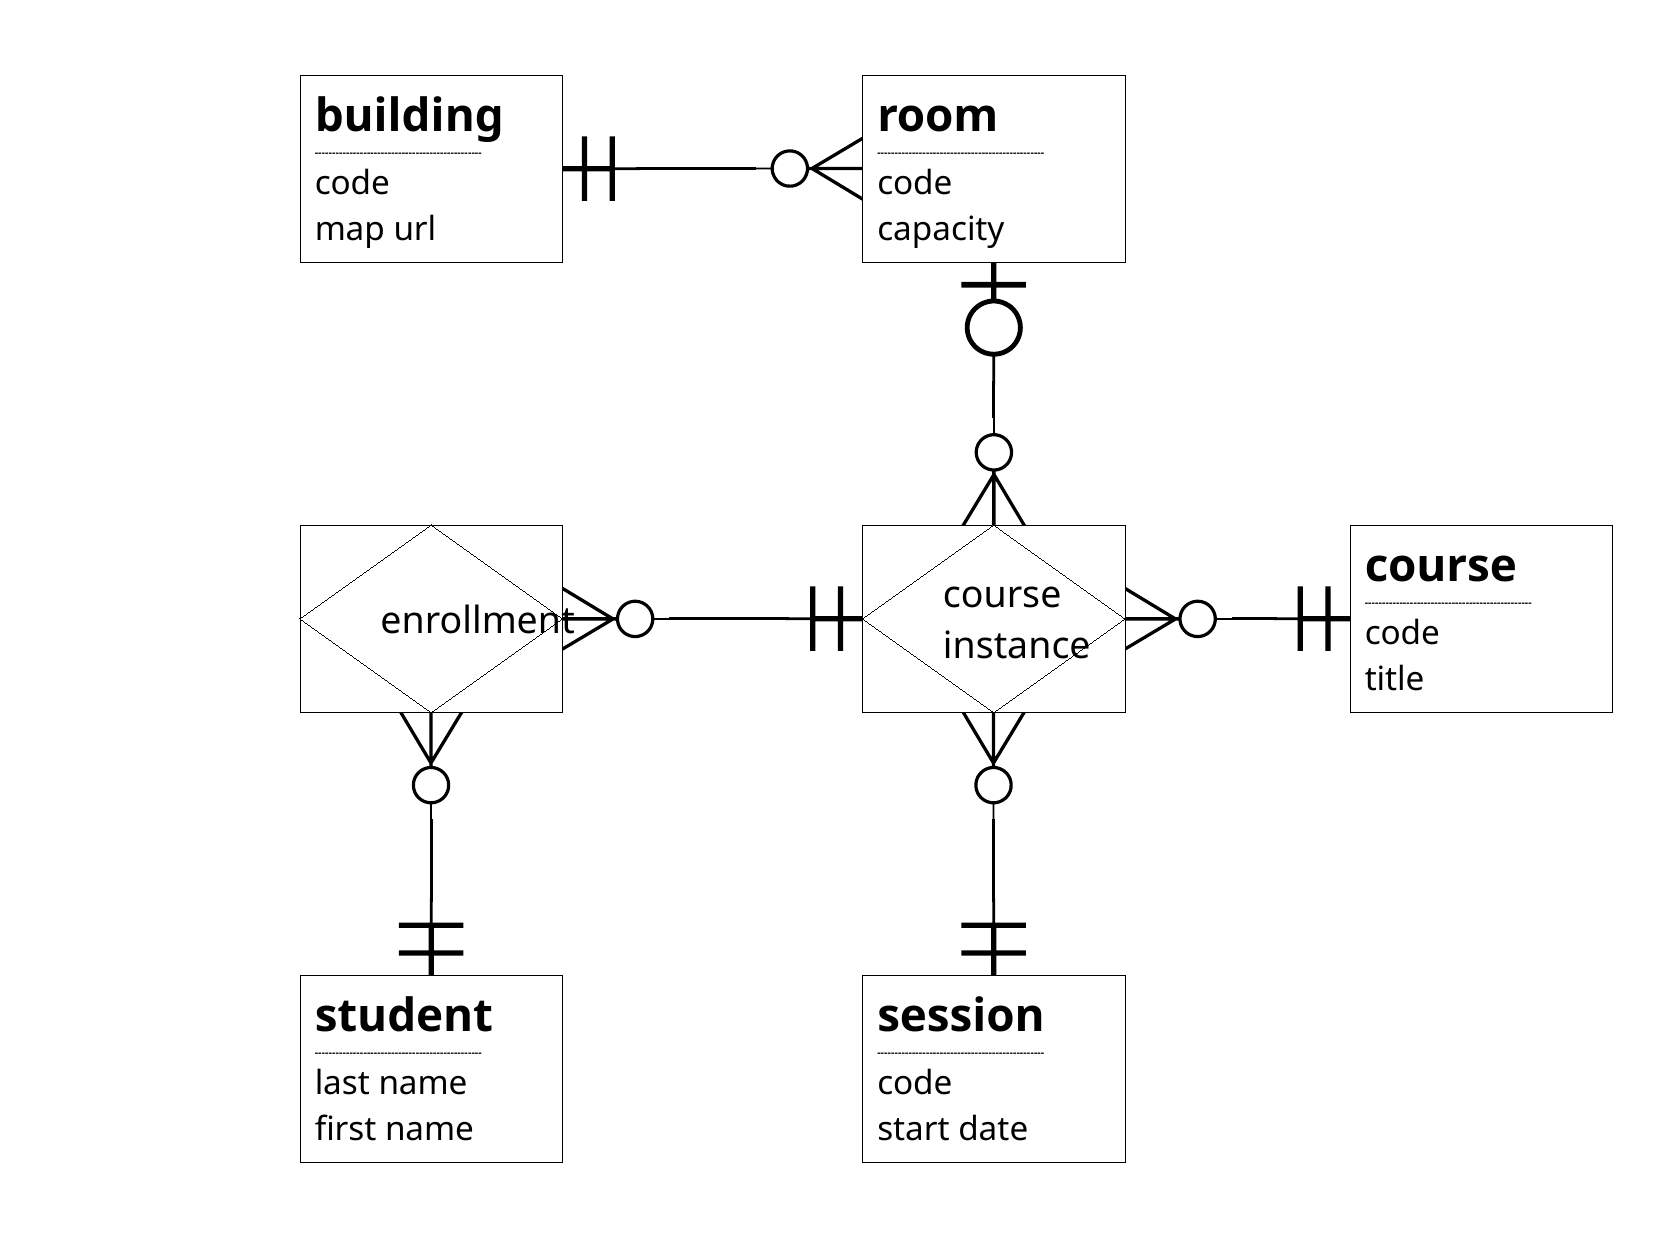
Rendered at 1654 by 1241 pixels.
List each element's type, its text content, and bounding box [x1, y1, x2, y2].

text_box room ------------------------------------------------ code capacity [862, 75, 1126, 263]
text_box [300, 525, 429, 617]
text_box [862, 620, 993, 713]
text_box [433, 525, 563, 618]
text_box [862, 525, 992, 618]
text_box course instance [862, 524, 1126, 713]
text_box course ------------------------------------------------ code title [1350, 525, 1613, 713]
text_box enrollment [299, 524, 563, 712]
text_box [995, 619, 1126, 713]
text_box session ------------------------------------------------ code start date [862, 975, 1126, 1163]
text_box building ------------------------------------------------ code map url [300, 75, 563, 263]
text_box [996, 525, 1126, 618]
text_box [433, 620, 563, 713]
text_box [300, 620, 429, 713]
text_box student ------------------------------------------------ last name first name [300, 975, 563, 1163]
